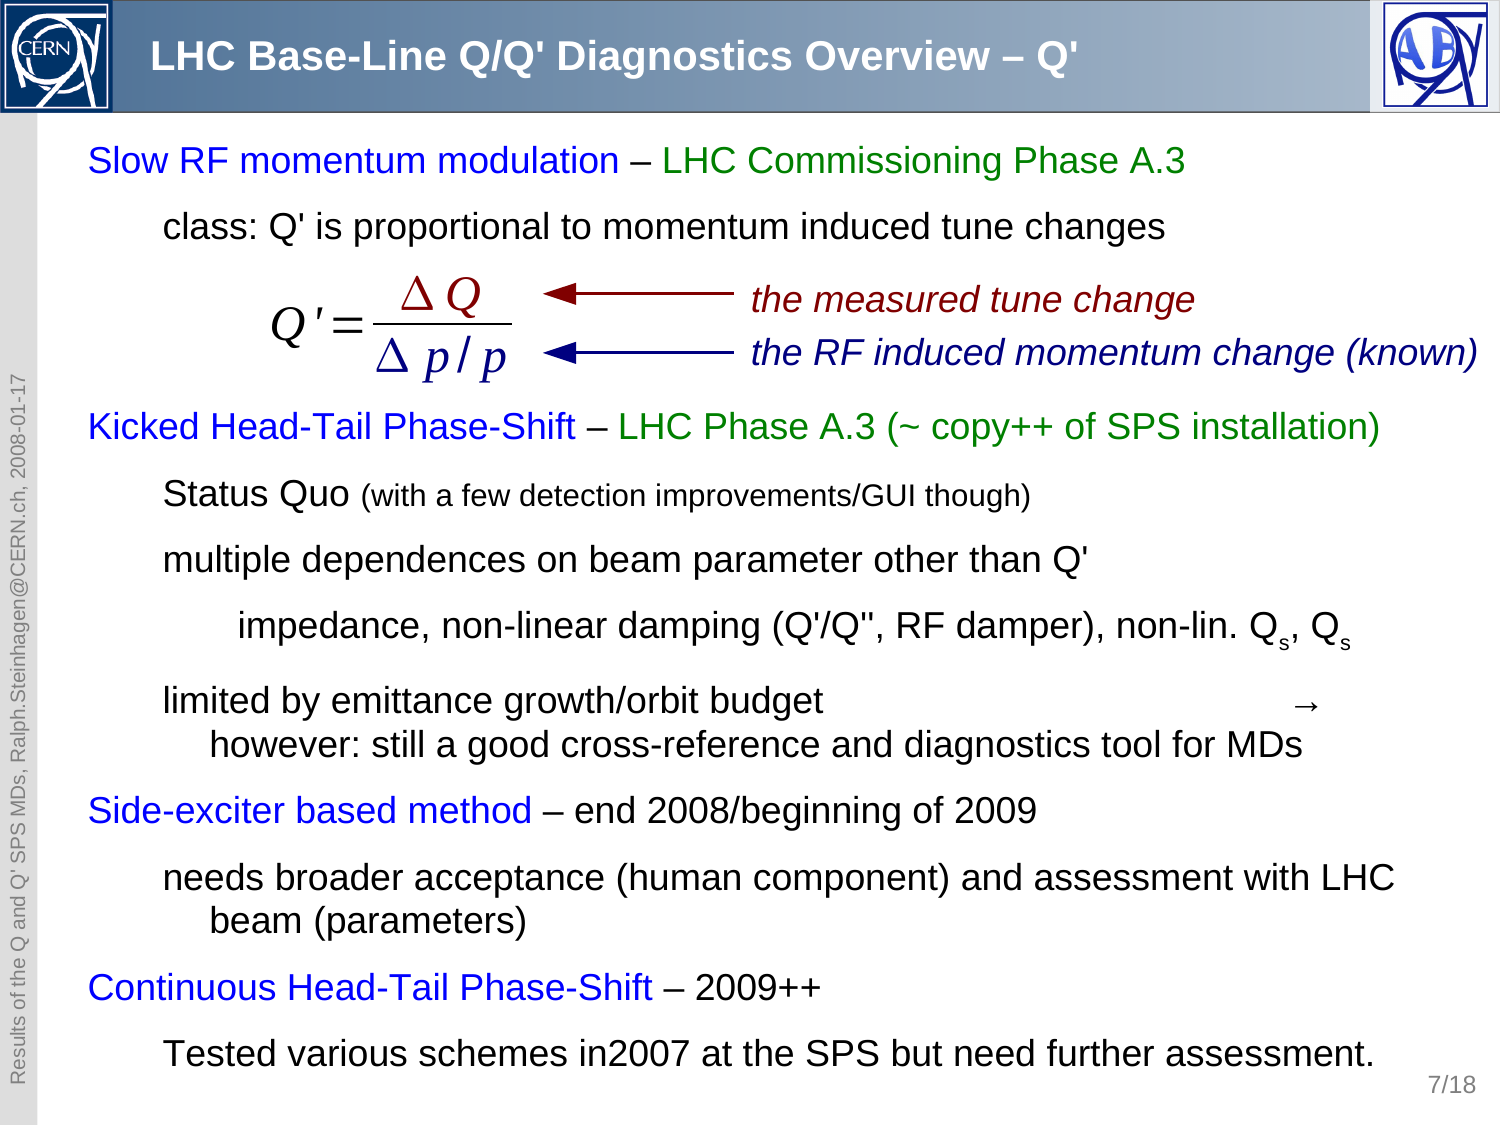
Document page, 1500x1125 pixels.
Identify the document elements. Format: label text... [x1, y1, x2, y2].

list Slow RF momentum modulation – LHC Commissioning Phase A.3 class: Q' is proportional to momentum induced tune changes Kicked Head-Tail Phase-Shift – LHC Phase A.3 (~ copy++ of SPS installation) Status Quo (with a few detection improvements/GUI though) multiple dependences on beam parameter other than Q' impedance, non-linear damping (Q'/Q'', RF damper), non-lin. Qs, Qs limited by emittance growth/orbit budget → however: still a good cross-reference and diagnostics tool for MDs Side-exciter based method – end 2008/beginning of 2009 needs broader acceptance (human component) and assessment with LHC beam (parameters) Continuous Head-Tail Phase-Shift – 2009++ Tested various schemes in2007 at the SPS but need further assessment. [87, 137, 1438, 1075]
text_box the measured tune change [736, 271, 1211, 324]
title LHC Base-Line Q/Q' Diagnostics Overview – Q' [150, 7, 1201, 106]
text_box the RF induced momentum change (known) [736, 324, 1494, 382]
picture [1382, 1, 1489, 108]
chart [256, 265, 526, 385]
picture [0, 0, 113, 113]
